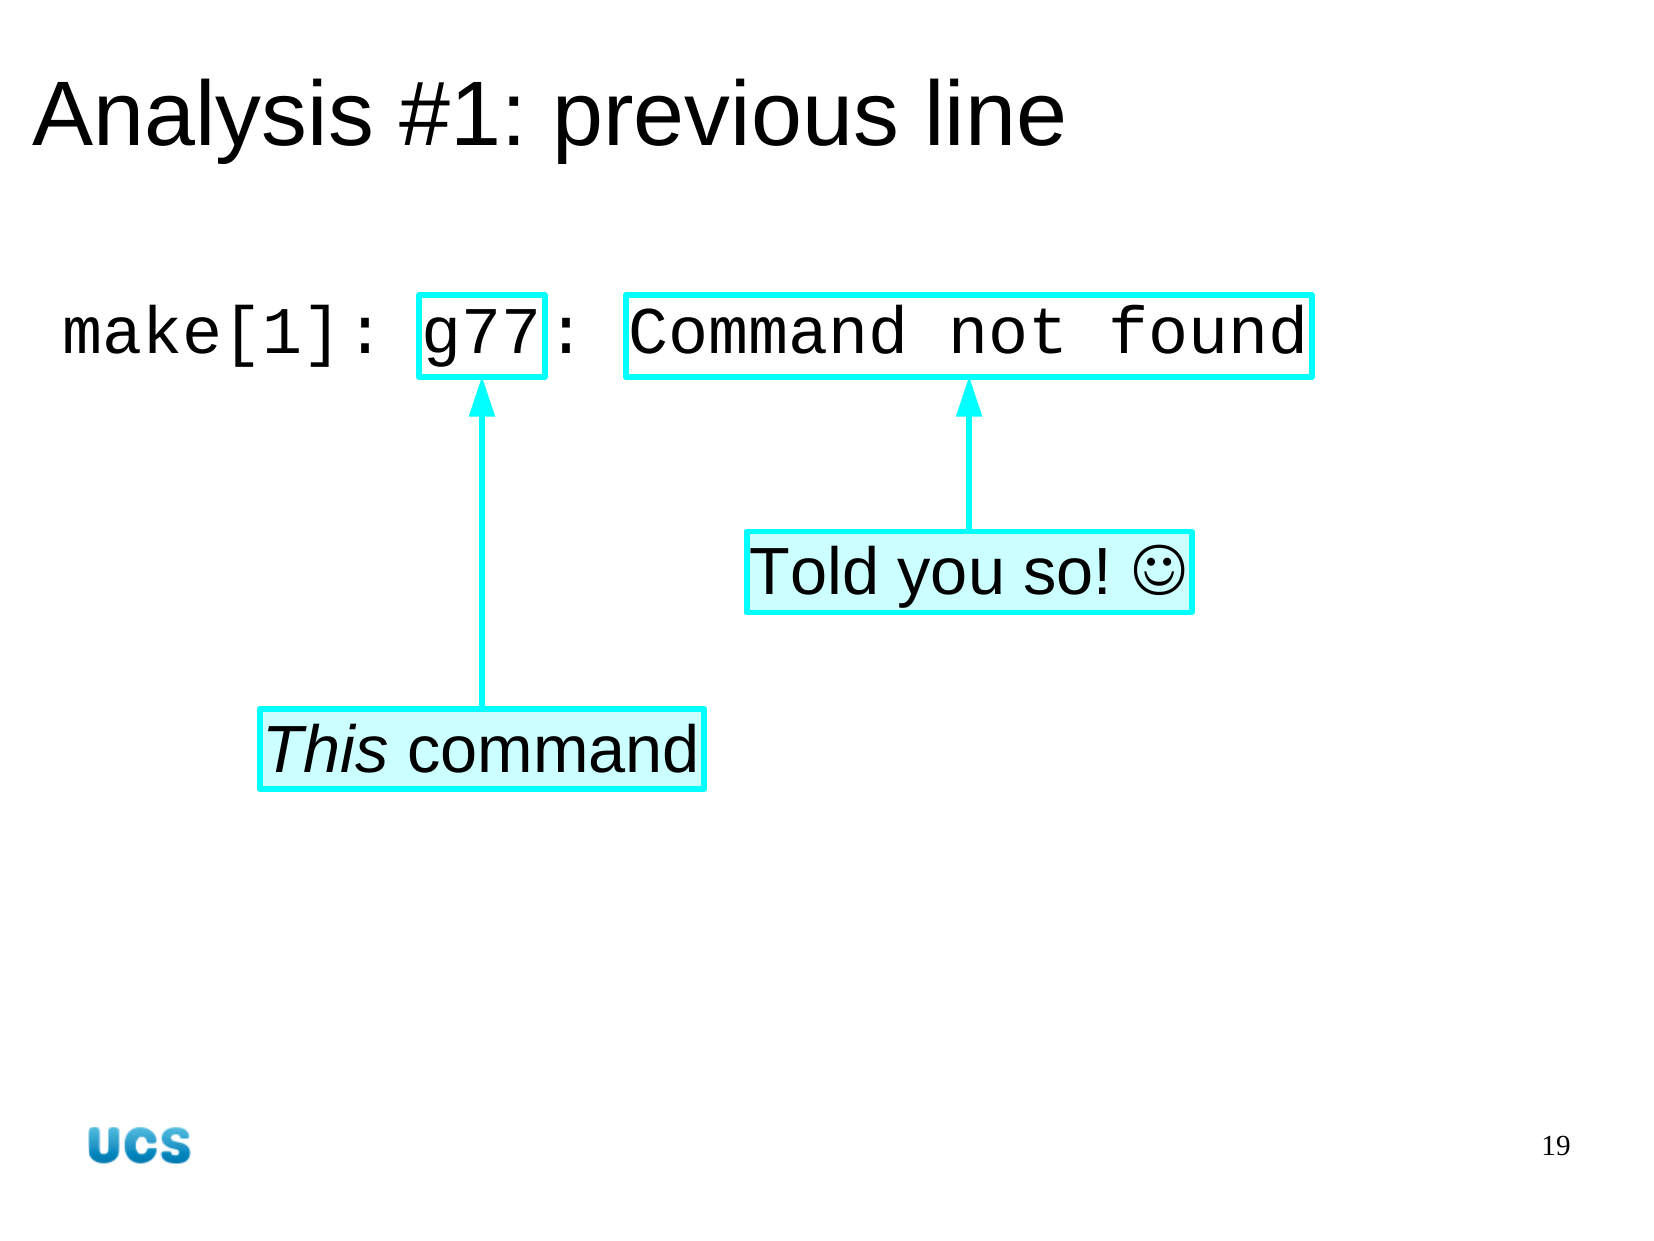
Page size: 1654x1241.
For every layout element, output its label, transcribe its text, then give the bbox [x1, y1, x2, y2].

text_box make[1] [59, 295, 342, 377]
text_box Analysis #1: previous line [29, 59, 1072, 168]
picture [88, 1126, 191, 1165]
text_box : [548, 295, 590, 377]
text_box g77 [418, 295, 545, 377]
text_box Command not found [626, 295, 1313, 377]
text_box : [342, 295, 389, 377]
text_box This command [259, 708, 705, 790]
text_box Told you so! ☺ [746, 531, 1192, 613]
